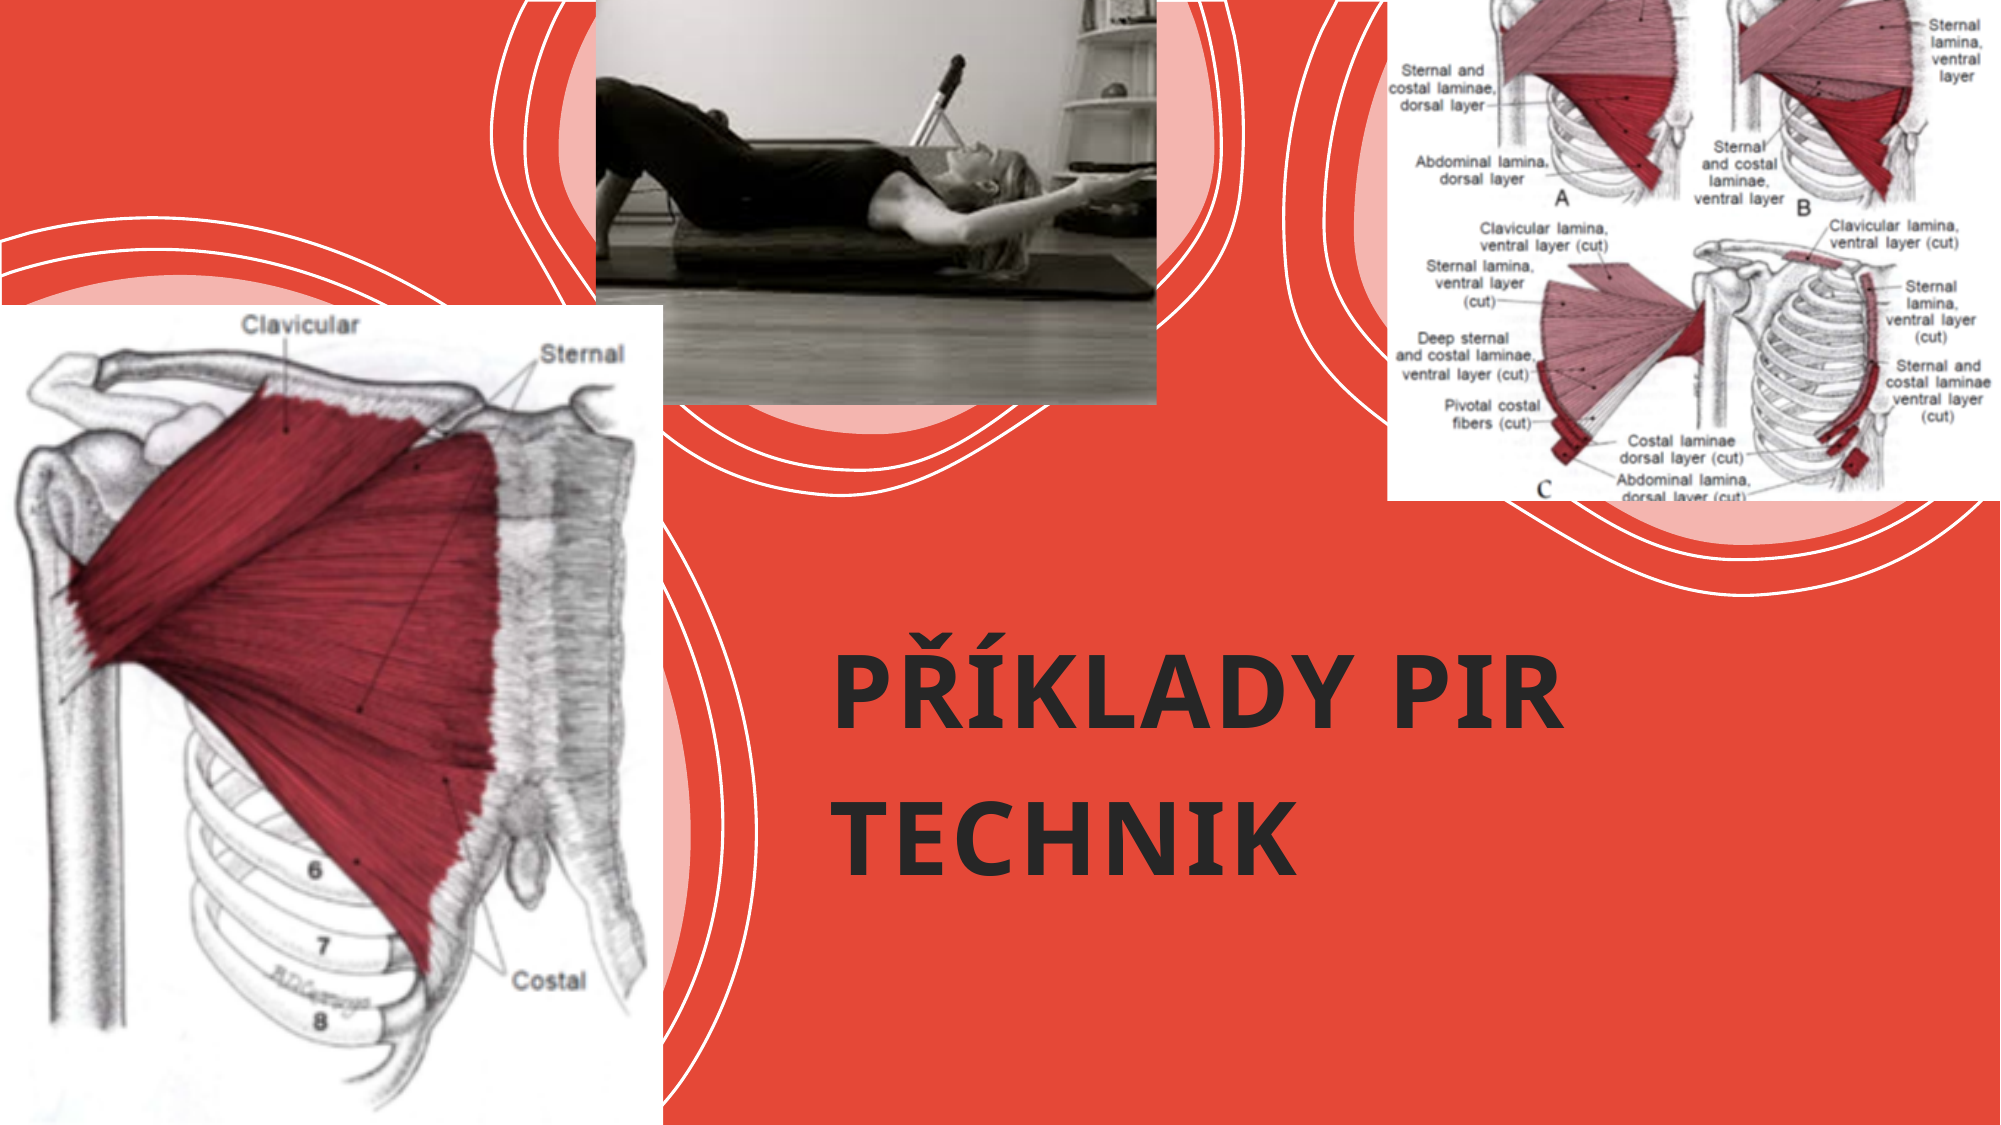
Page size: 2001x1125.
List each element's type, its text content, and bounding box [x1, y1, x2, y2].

title PŘÍKLADY PIR TECHNIK [811, 583, 1922, 911]
text_box [1286, 2, 1387, 421]
text_box [527, 2, 595, 293]
text_box [686, 405, 1011, 468]
text_box [664, 0, 2000, 1125]
text_box [1579, 501, 1927, 558]
text_box [664, 531, 754, 1099]
text_box [1157, 2, 1241, 324]
text_box [1157, 2, 1219, 284]
text_box [2, 251, 378, 305]
text_box [1326, 2, 1387, 355]
title PŘÍKLADY PIR TECHNIK [1675, 583, 1824, 593]
text_box [664, 405, 1043, 493]
text_box [0, 0, 562, 305]
text_box [493, 2, 595, 305]
picture [0, 0, 1157, 1125]
text_box [664, 593, 721, 1035]
text_box [1512, 501, 1977, 583]
picture [1387, 0, 2000, 501]
text_box [2, 220, 439, 305]
